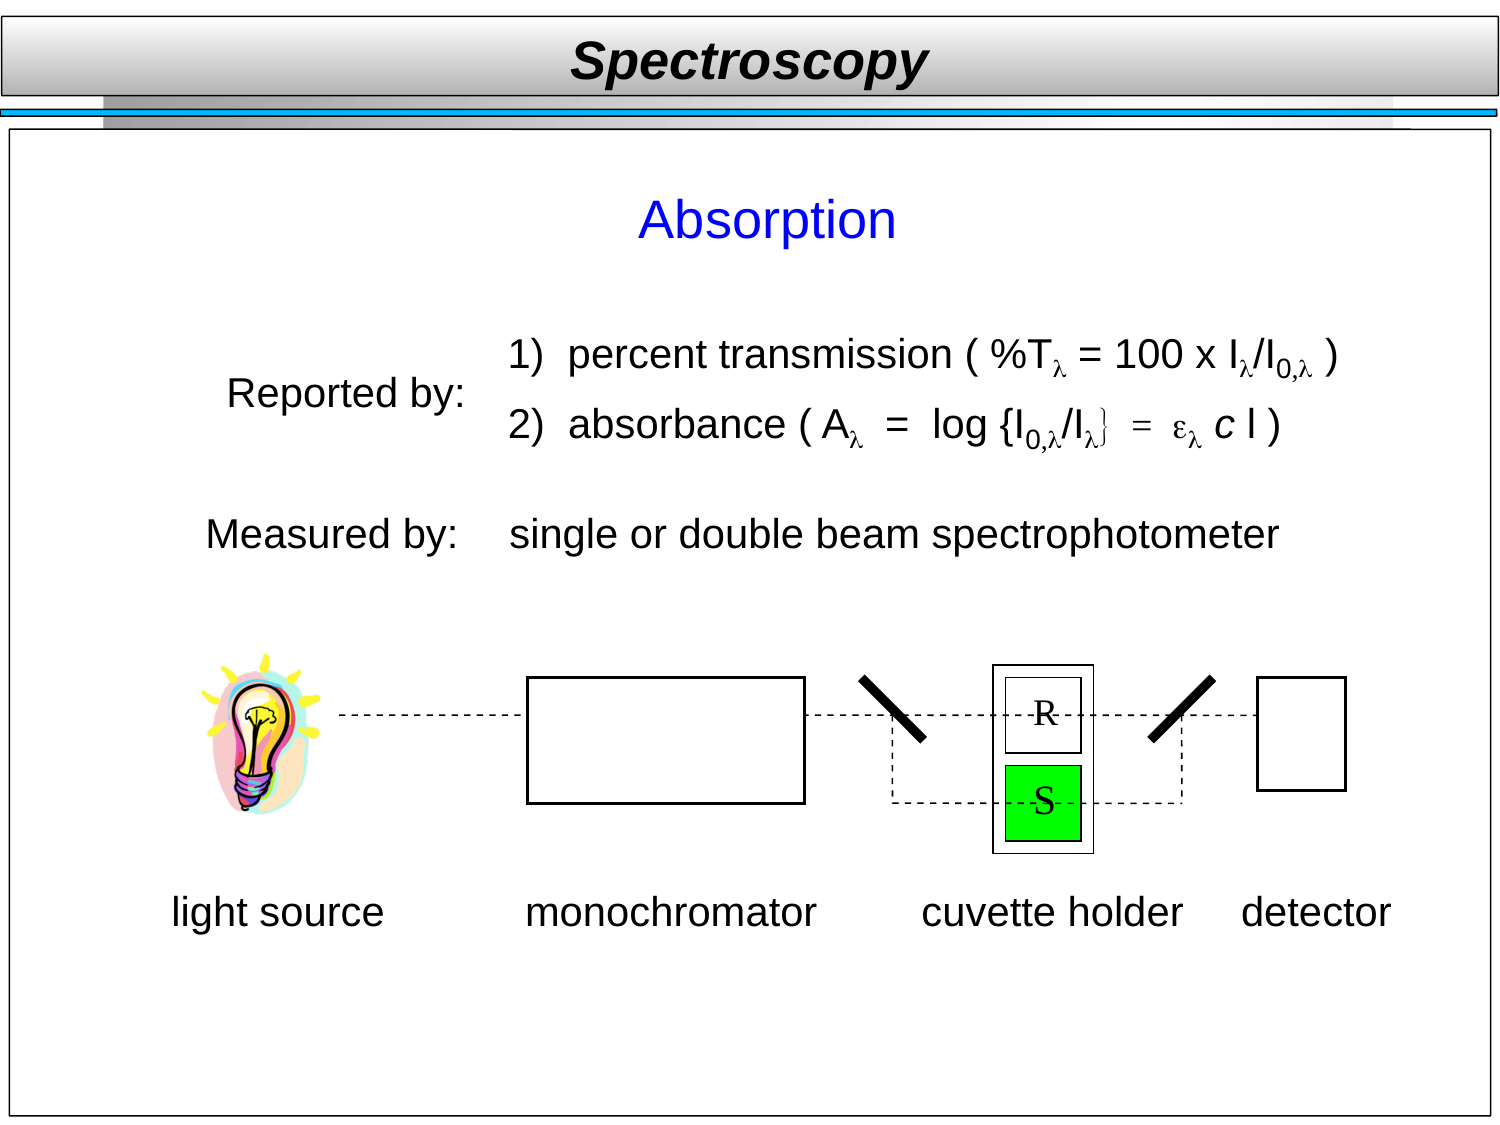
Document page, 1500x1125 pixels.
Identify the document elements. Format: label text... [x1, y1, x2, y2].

title Absorption [131, 160, 1407, 274]
text_box detector [1226, 876, 1408, 942]
text_box 2) absorbance ( Al = log {I0,l/Il} = el c l ) [492, 392, 1321, 513]
text_box monochromator [510, 876, 833, 942]
text_box Measured by: [190, 499, 474, 565]
text_box light source [156, 876, 401, 942]
text_box cuvette holder [906, 876, 1200, 942]
text_box S [1018, 765, 1072, 832]
picture [200, 652, 322, 816]
text_box single or double beam spectrophotometer [494, 499, 1296, 565]
text_box [0, 109, 1497, 117]
text_box R [1018, 679, 1074, 741]
text_box Spectroscopy [1, 16, 1499, 96]
text_box [9, 129, 1491, 1116]
text_box Reported by: [211, 358, 482, 474]
text_box 1) percent transmission ( %Tl = 100 x Il/I0,l ) [492, 318, 1393, 392]
